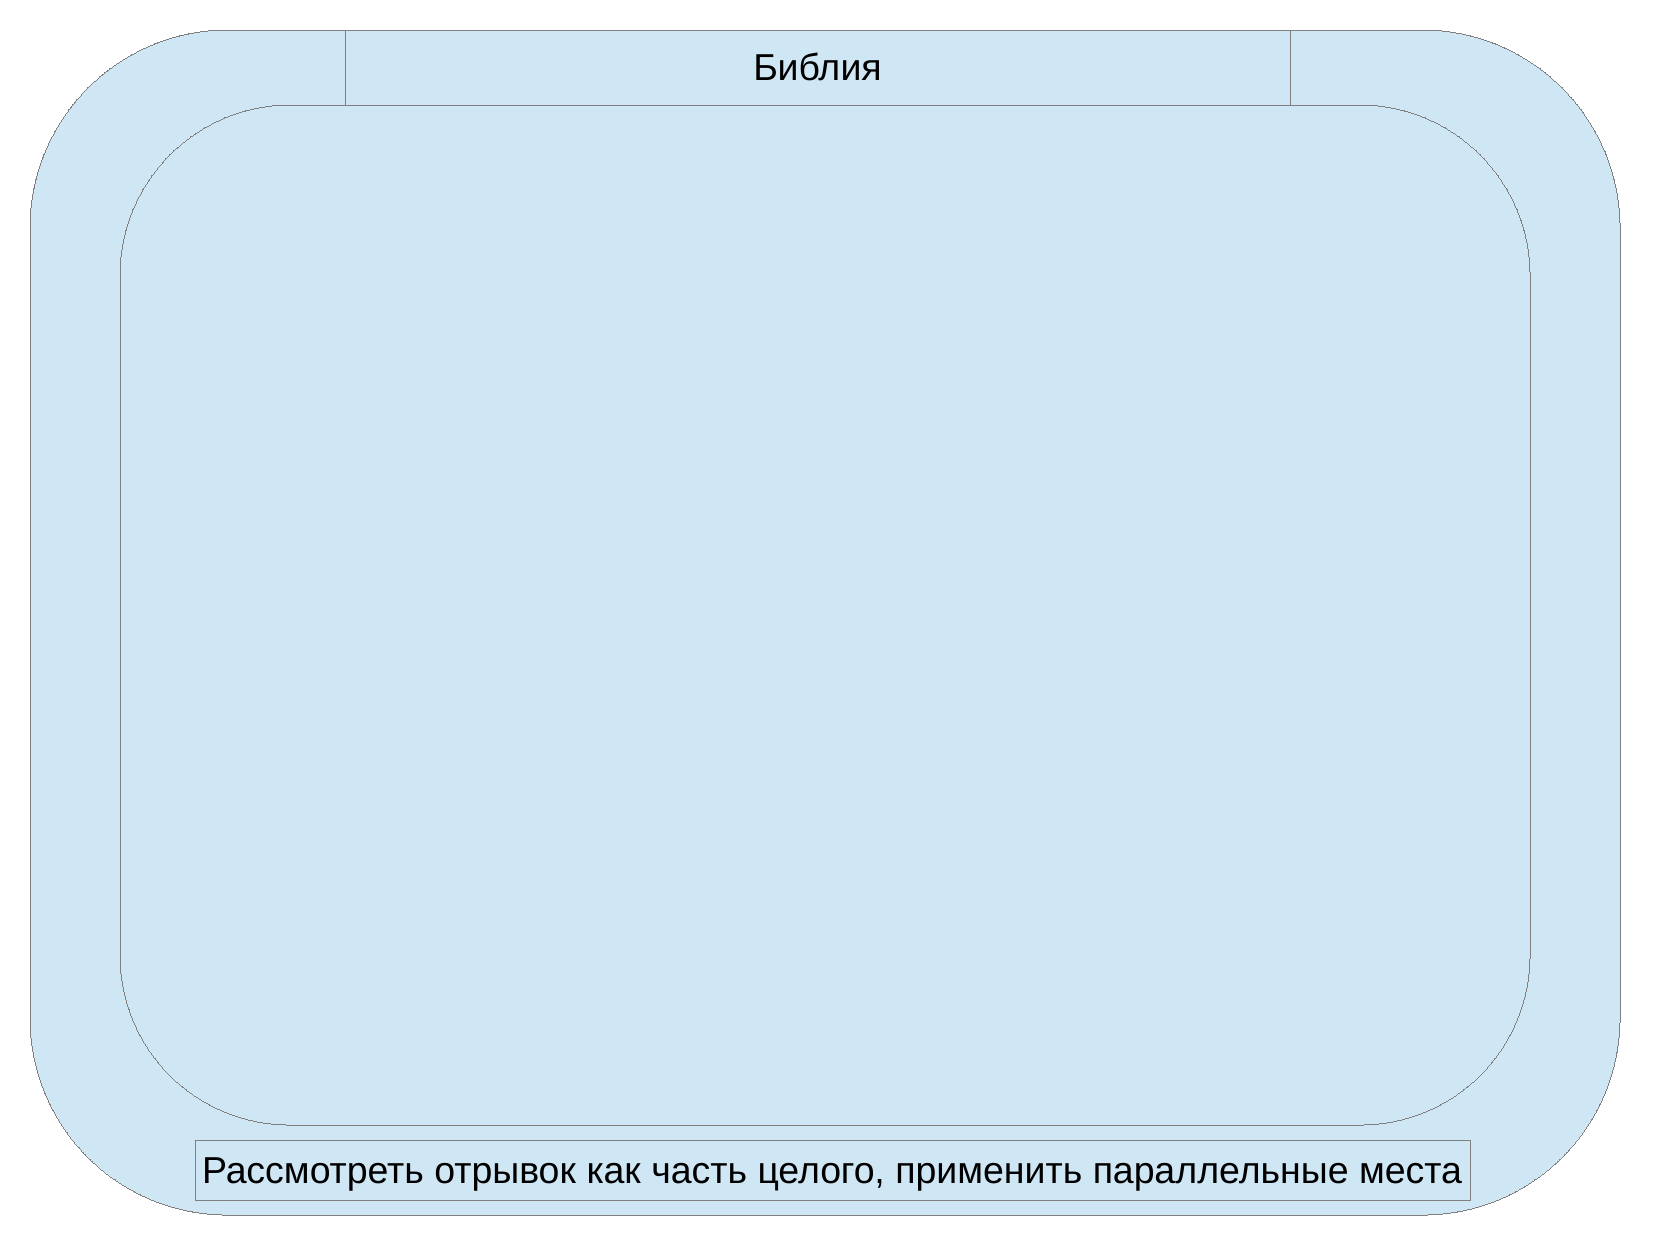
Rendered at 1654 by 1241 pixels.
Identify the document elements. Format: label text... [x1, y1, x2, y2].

text_box Библия [345, 30, 1291, 106]
text_box Рассмотреть отрывок как часть целого, применить параллельные места [195, 1140, 1471, 1201]
text_box [30, 30, 1621, 1216]
